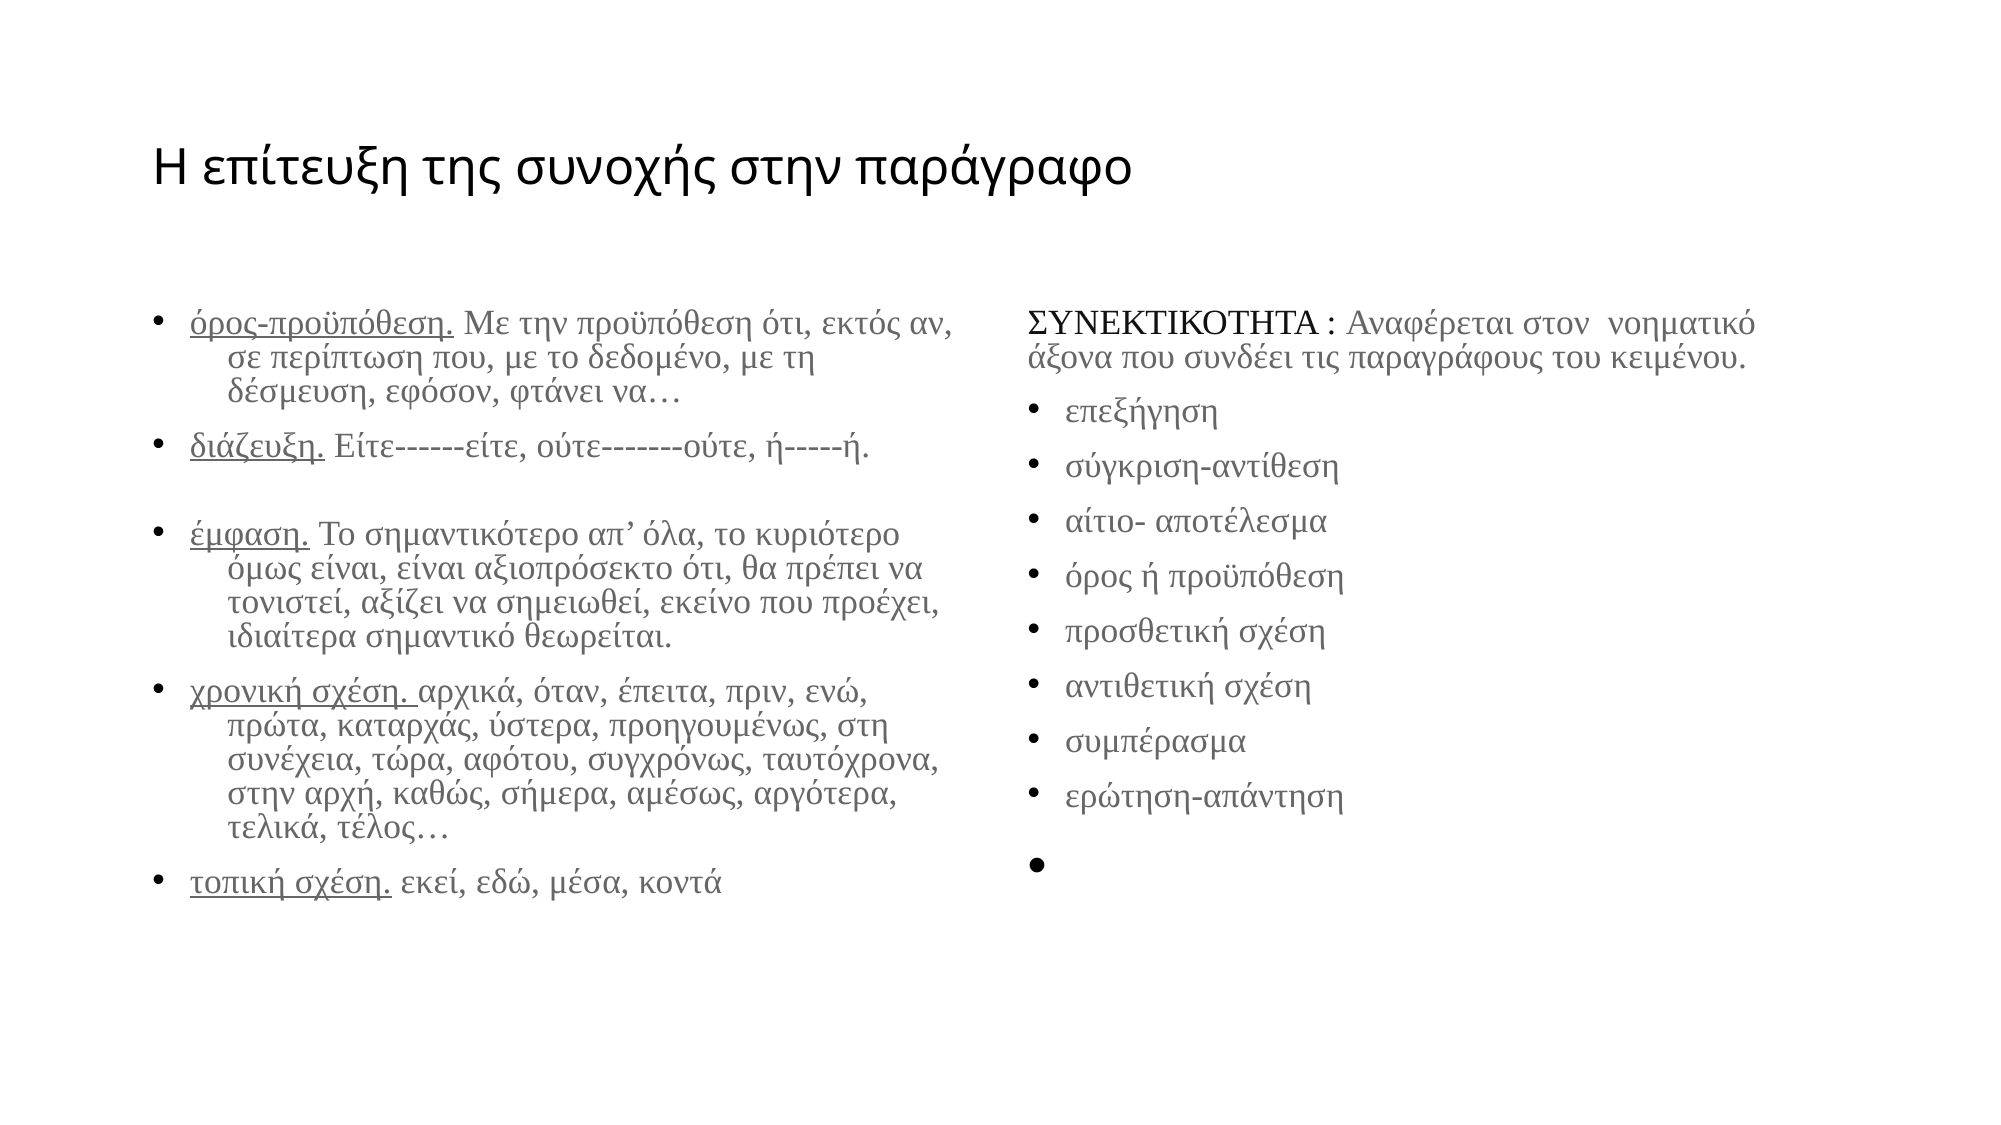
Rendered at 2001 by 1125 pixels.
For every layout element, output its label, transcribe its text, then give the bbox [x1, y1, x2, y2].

list όρος-προϋπόθεση. Με την προϋπόθεση ότι, εκτός αν, σε περίπτωση που, με το δεδομένο, με τη δέσμευση, εφόσον, φτάνει να… διάζευξη. Είτε------είτε, ούτε-------ούτε, ή-----ή. έμφαση. Το σημαντικότερο απ’ όλα, το κυριότερο όμως είναι, είναι αξιοπρόσεκτο ότι, θα πρέπει να τονιστεί, αξίζει να σημειωθεί, εκείνο που προέχει, ιδιαίτερα σημαντικό θεωρείται. χρονική σχέση. αρχικά, όταν, έπειτα, πριν, ενώ, πρώτα, καταρχάς, ύστερα, προηγουμένως, στη συνέχεια, τώρα, αφότου, συγχρόνως, ταυτόχρονα, στην αρχή, καθώς, σήμερα, αμέσως, αργότερα, τελικά, τέλος… τοπική σχέση. εκεί, εδώ, μέσα, κοντά [137, 299, 988, 1014]
title Η επίτευξη της συνοχής στην παράγραφο [137, 59, 1863, 278]
list ΣΥΝΕΚΤΙΚΟΤΗΤΑ : Αναφέρεται στον νοηματικό άξονα που συνδέει τις παραγράφους του κειμένου. επεξήγηση σύγκριση-αντίθεση αίτιο- αποτέλεσμα όρος ή προϋπόθεση προσθετική σχέση αντιθετική σχέση συμπέρασμα ερώτηση-απάντηση [1012, 299, 1863, 1014]
